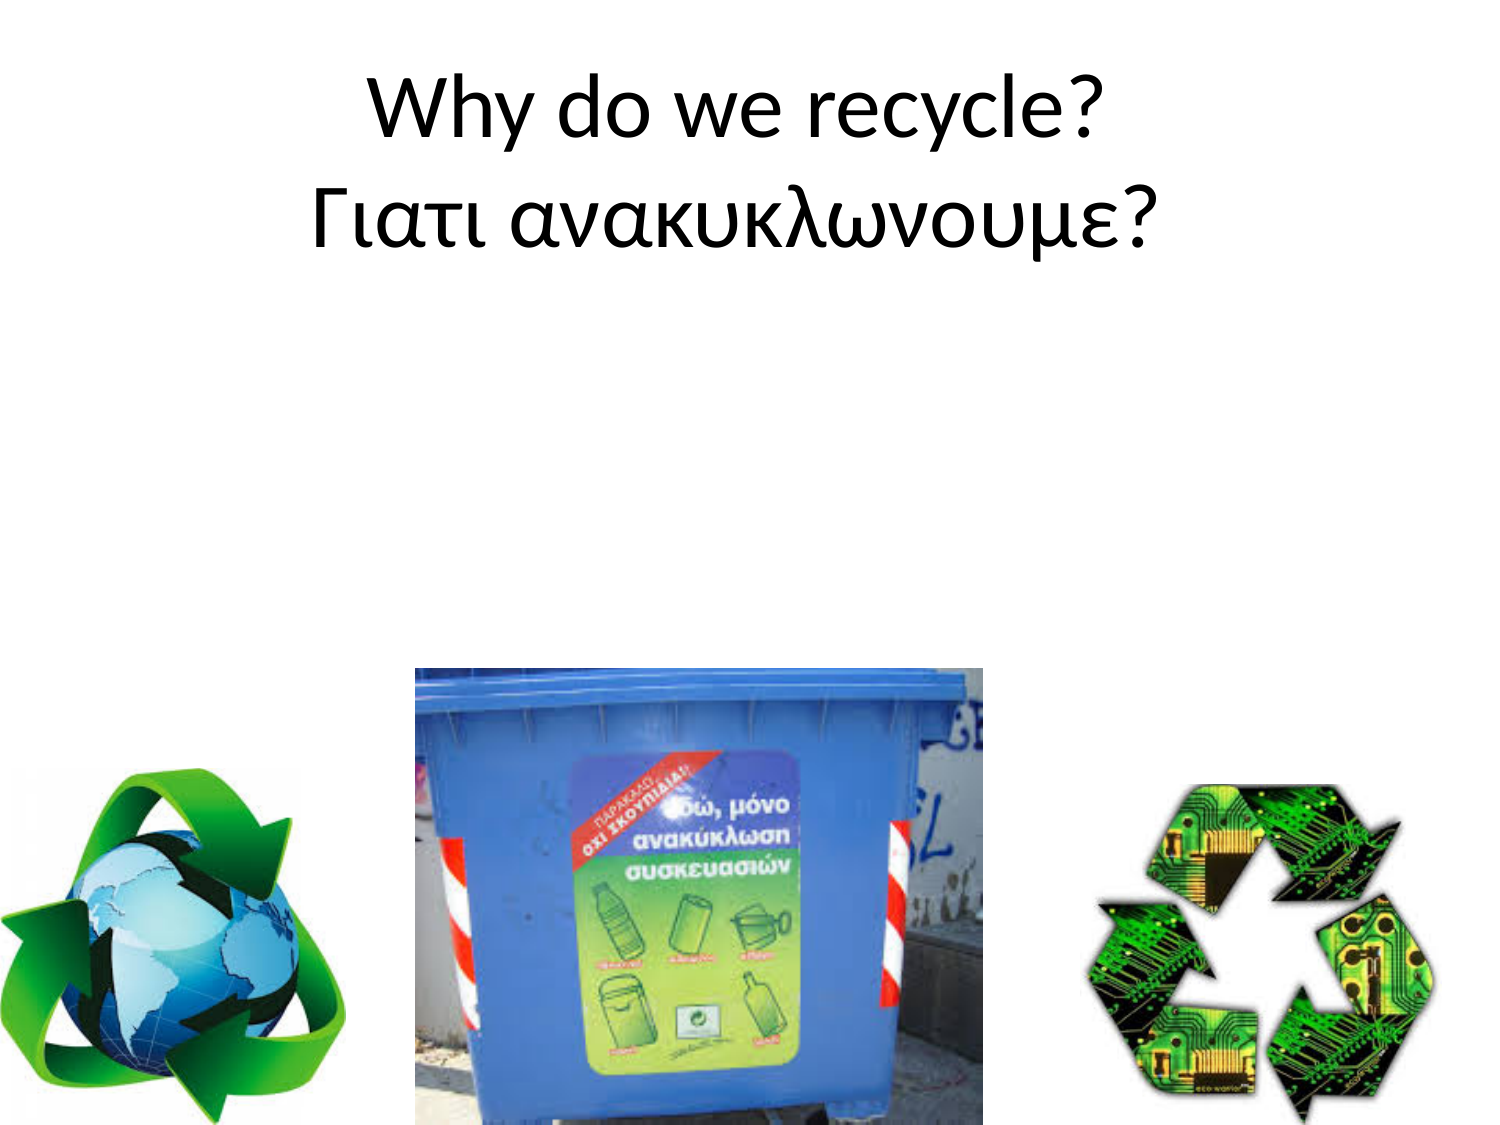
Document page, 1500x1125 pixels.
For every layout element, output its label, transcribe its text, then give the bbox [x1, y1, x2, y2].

picture [415, 668, 983, 1125]
picture [0, 768, 346, 1125]
title Why do we recycle? Γιατι ανακυκλωνουμε? [76, 30, 1399, 274]
picture [1080, 784, 1442, 1125]
